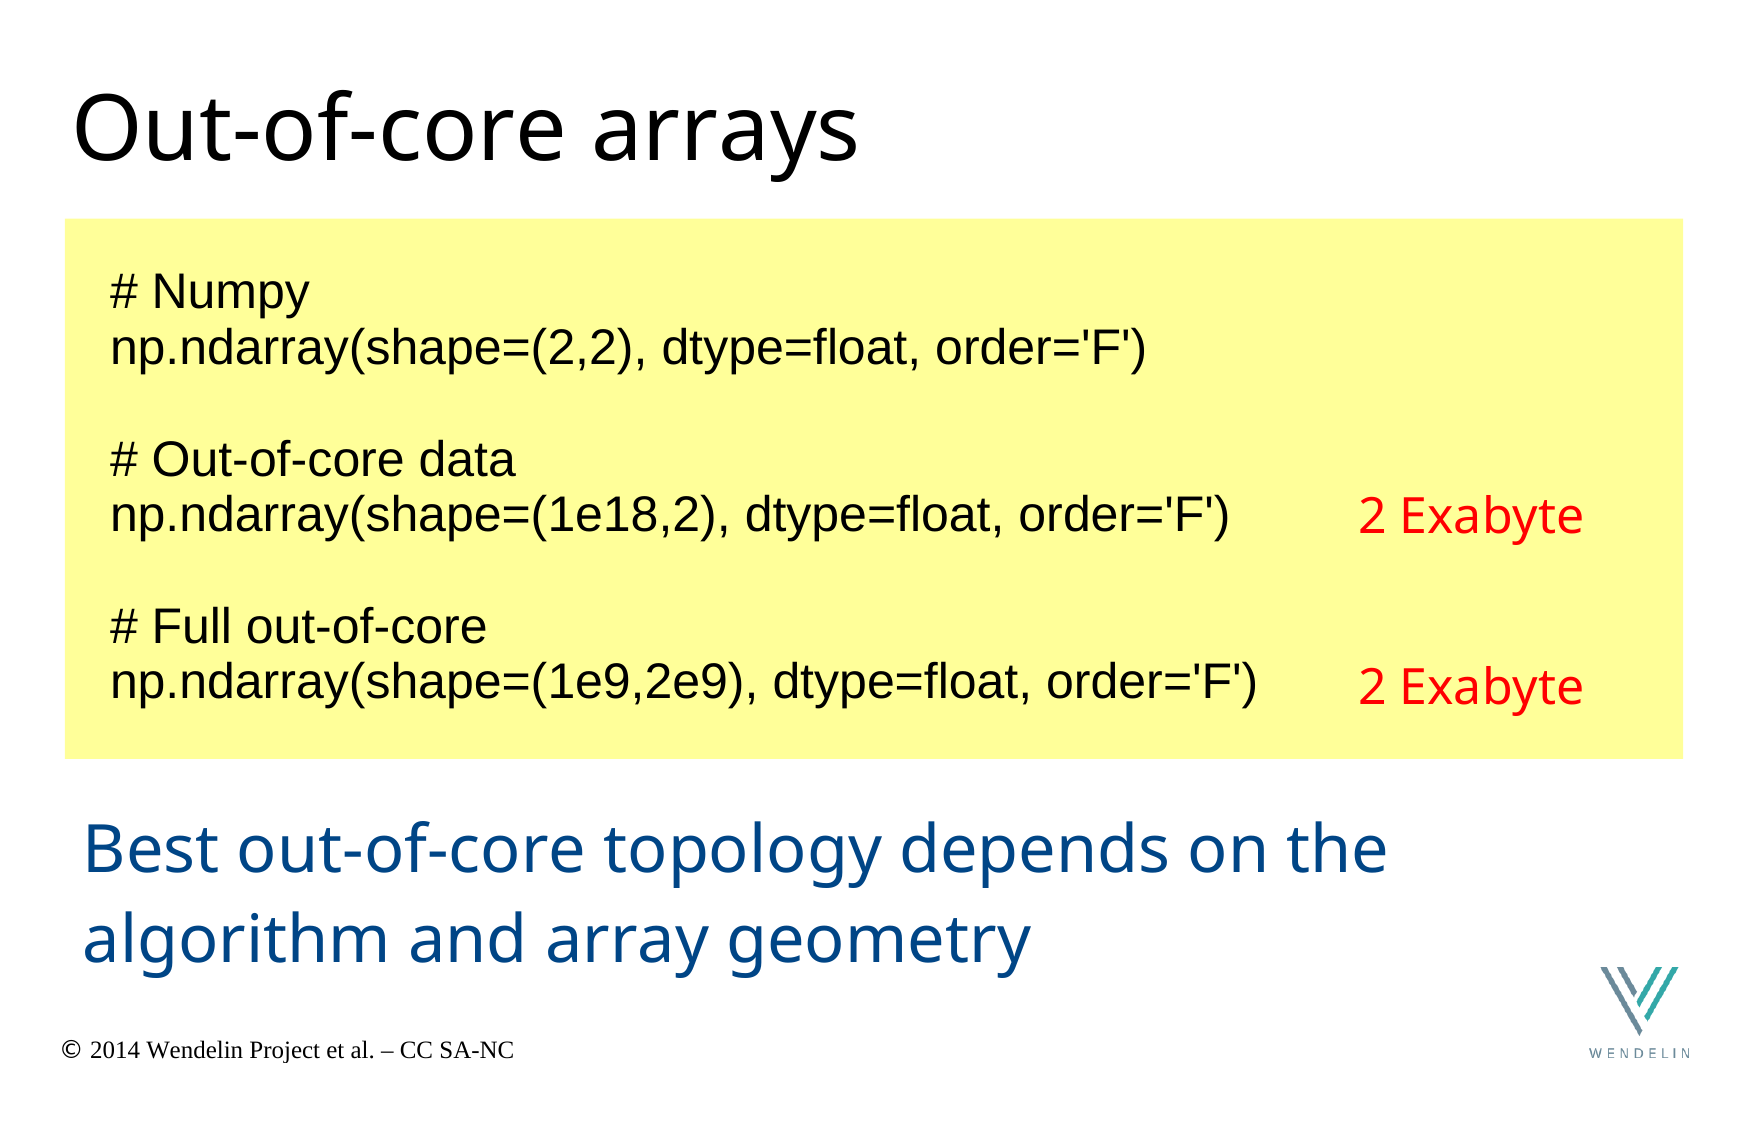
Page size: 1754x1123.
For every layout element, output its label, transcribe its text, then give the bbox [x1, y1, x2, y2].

text_box # Numpy np.ndarray(shape=(2,2), dtype=float, order='F') # Out-of-core data np.ndarray(shape=(1e18,2), dtype=float, order='F') # Full out-of-core np.ndarray(shape=(1e9,2e9), dtype=float, order='F') [64, 218, 1684, 759]
text_box 2 Exabyte [1358, 484, 1730, 544]
title Out-of-core arrays [71, 63, 1707, 187]
text_box Best out-of-core topology depends on the algorithm and array geometry [82, 803, 1642, 981]
picture [1589, 967, 1689, 1058]
text_box 2 Exabyte [1358, 656, 1730, 715]
